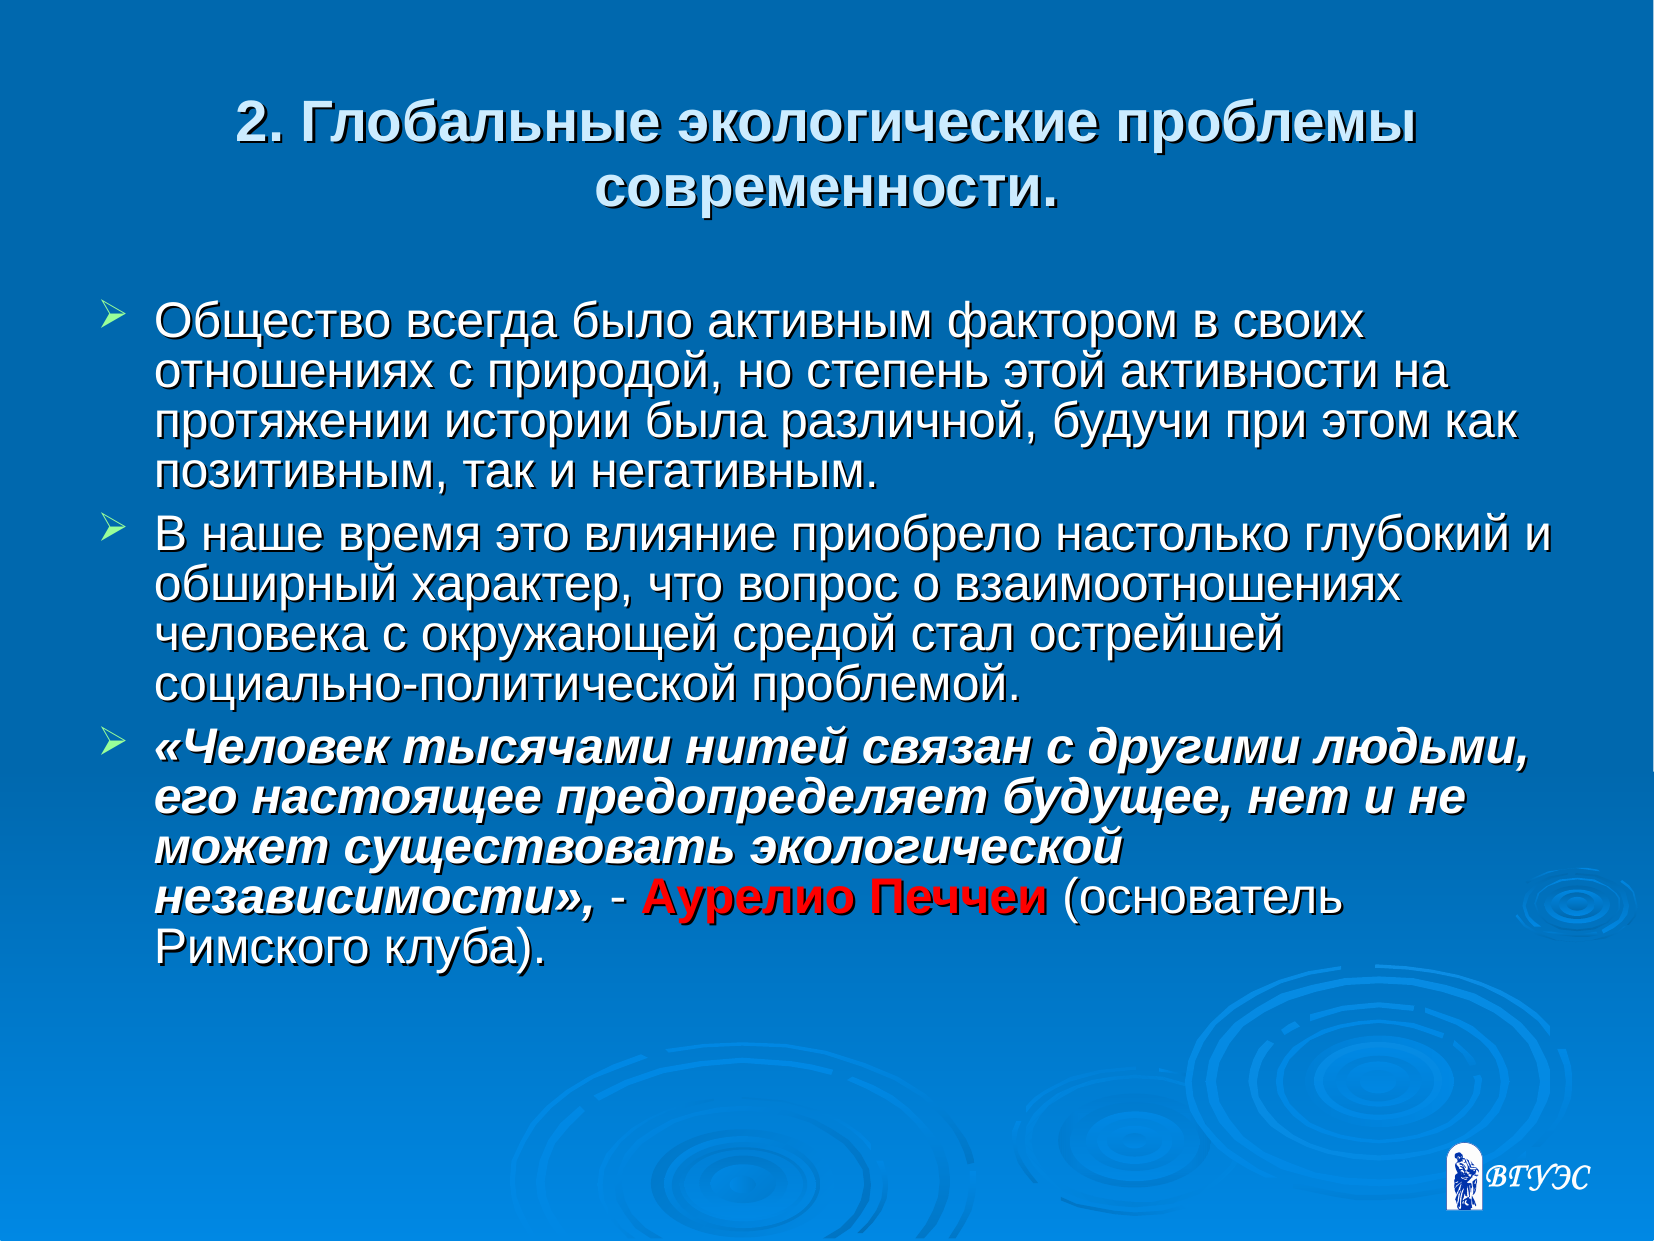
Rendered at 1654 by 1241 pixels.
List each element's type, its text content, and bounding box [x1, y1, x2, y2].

title 2. Глобальные экологические проблемы современности. [82, 50, 1571, 257]
list Общество всегда было активным фактором в своих отношениях с природой, но степень этой активности на протяжении истории была различной, будучи при этом как позитивным, так и негативным. В наше время это влияние приобрело настолько глубокий и обширный характер, что вопрос о взаимоотношениях человека с окружающей средой стал острейшей социально-политической проблемой. «Человек тысячами нитей связан с другими людьми, его настоящее предопределяет будущее, нет и не может существовать экологической независимости», - Аурелио Печчеи (основатель Римского клуба). [82, 289, 1571, 1108]
picture [1446, 1142, 1592, 1211]
